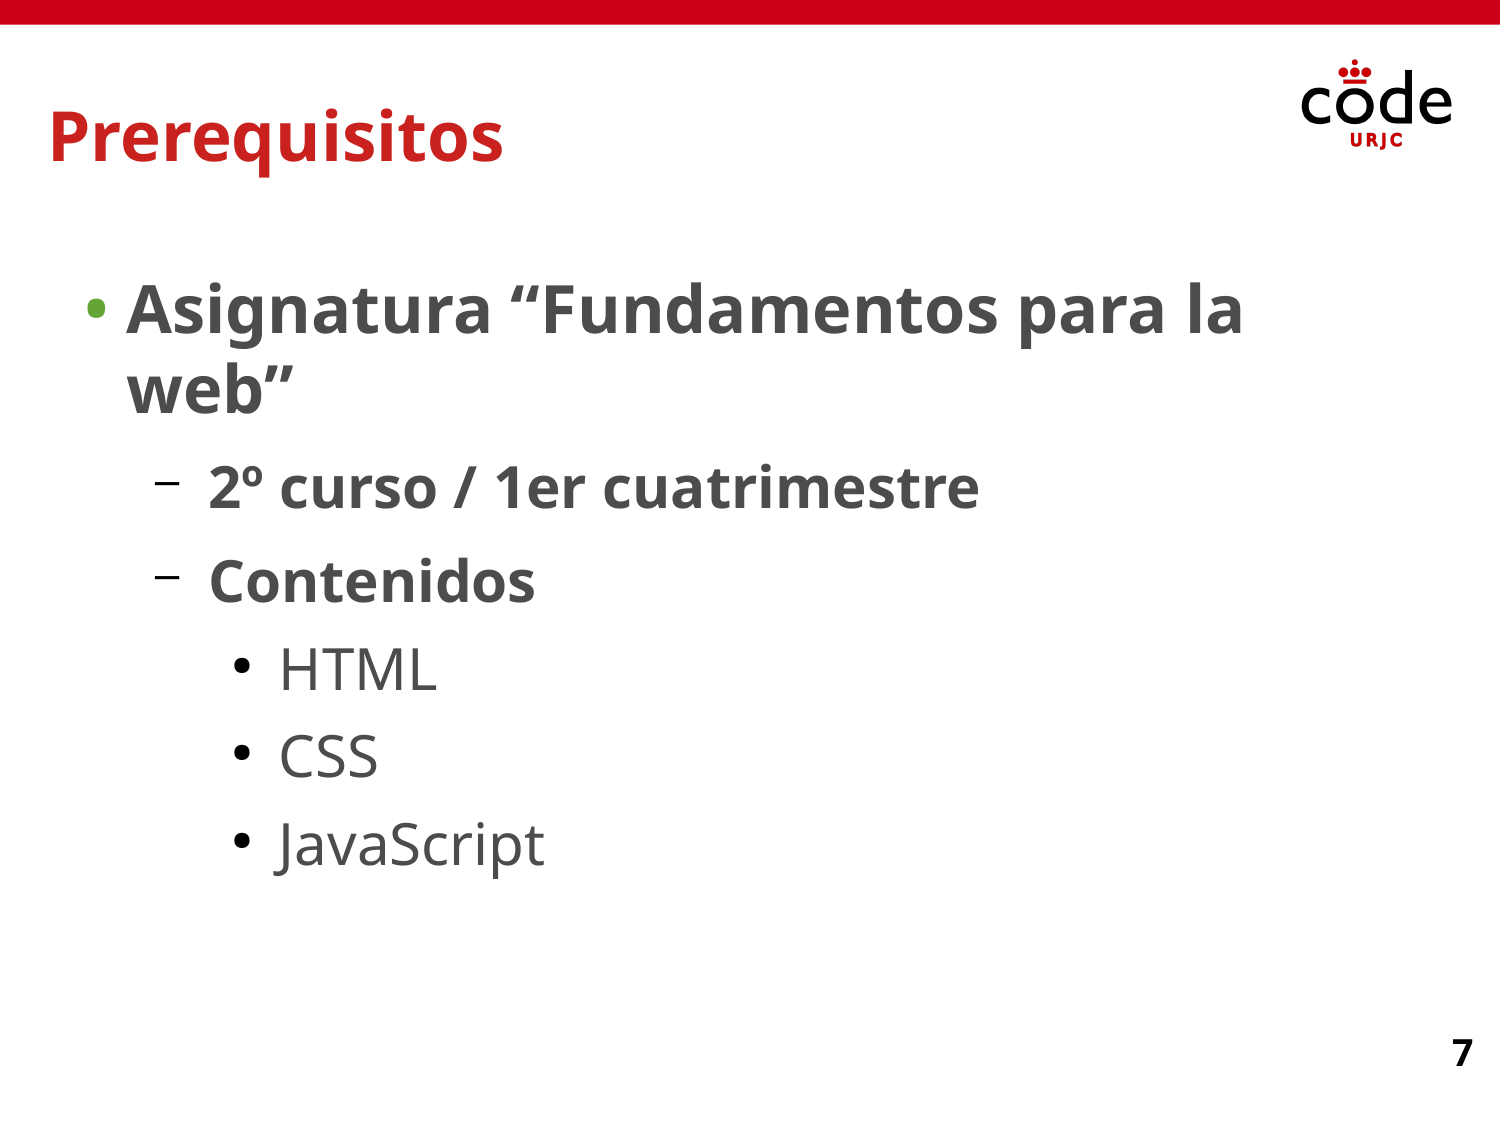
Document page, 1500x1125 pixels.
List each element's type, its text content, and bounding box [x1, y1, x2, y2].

title Prerequisitos [32, 79, 1383, 189]
picture [1284, 50, 1468, 161]
list Asignatura “Fundamentos para la web” 2º curso / 1er cuatrimestre Contenidos HTML CSS JavaScript [51, 259, 1436, 1013]
